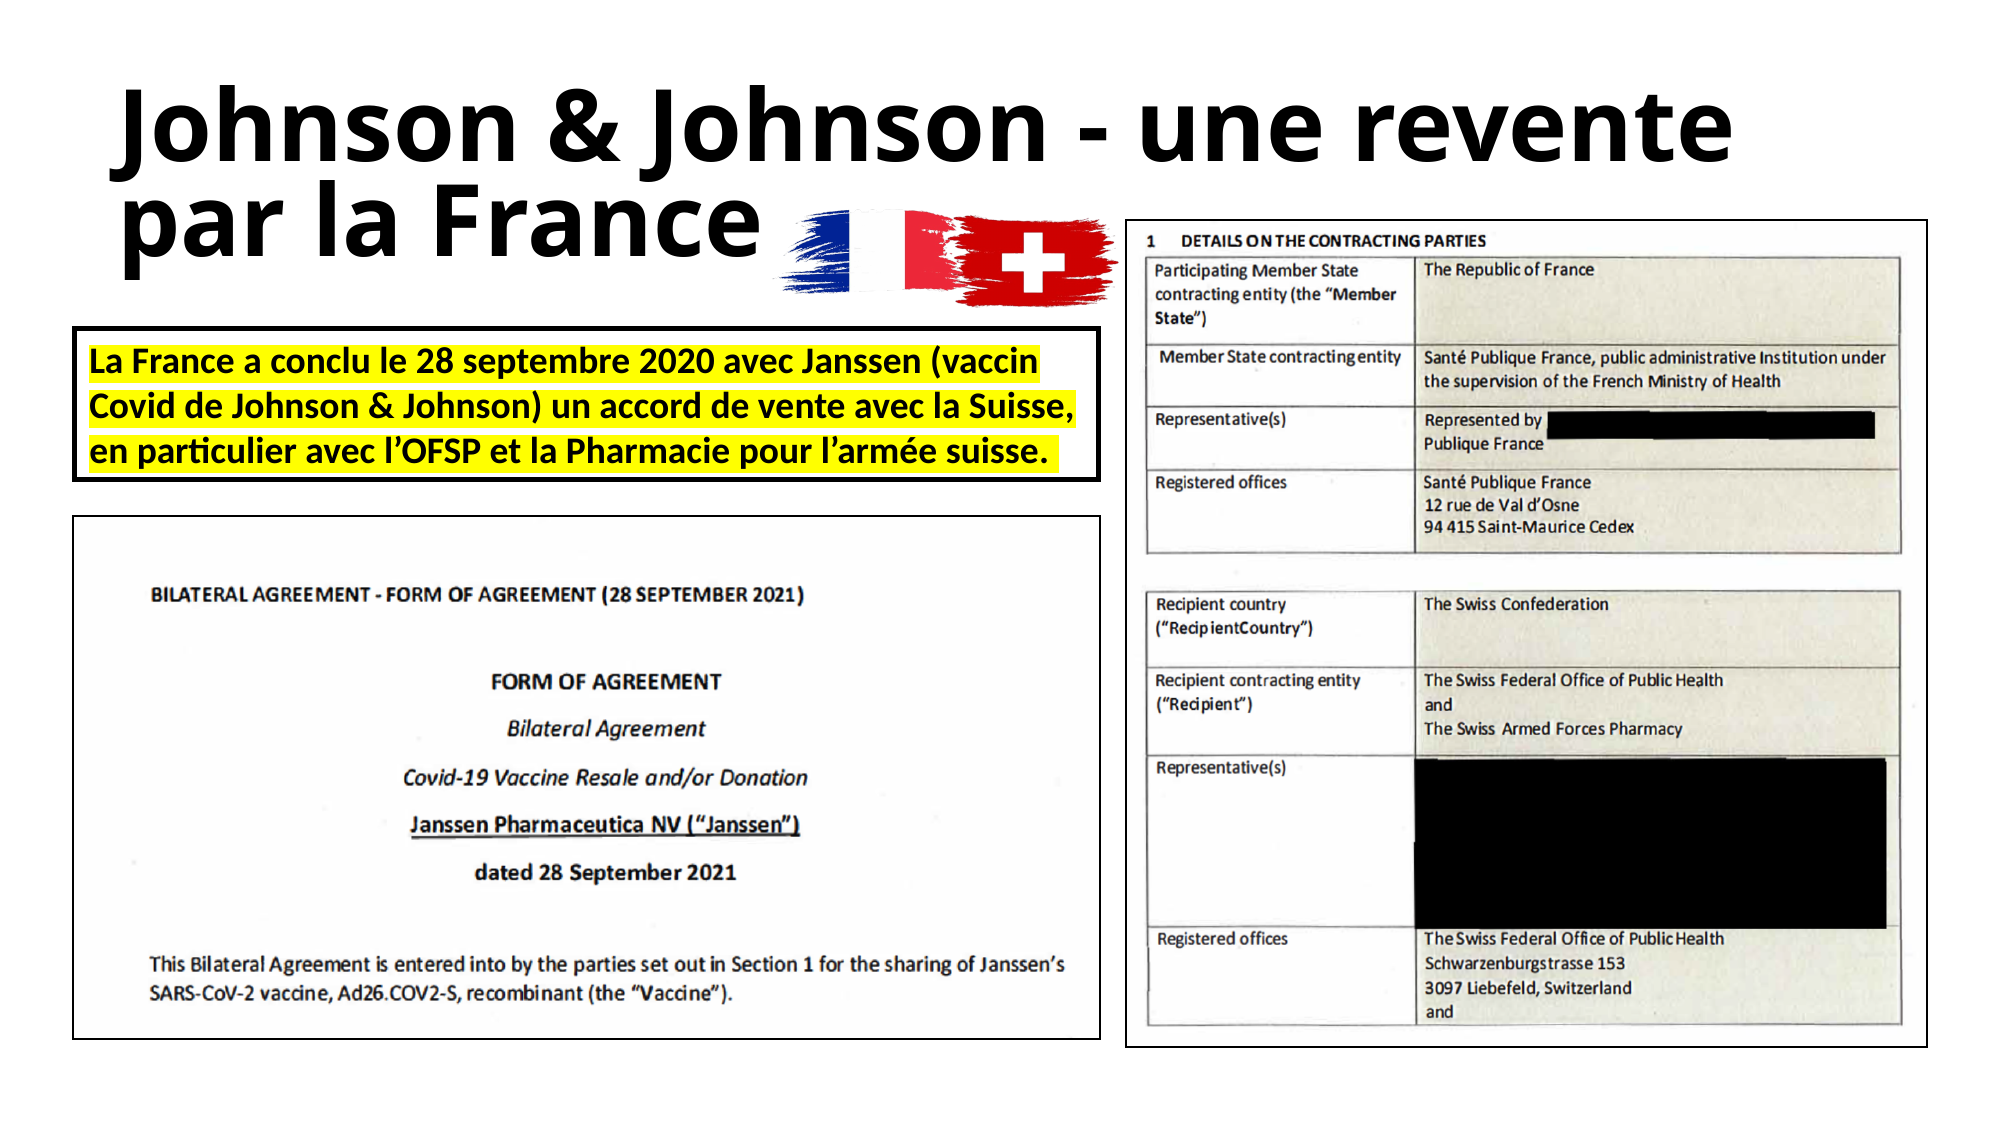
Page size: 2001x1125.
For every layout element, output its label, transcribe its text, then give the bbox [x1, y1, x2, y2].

picture [74, 517, 1099, 1038]
picture [768, 156, 1926, 1046]
text_box Johnson & Johnson - une revente par la France [102, 79, 1898, 292]
text_box La France a conclu le 28 septembre 2020 avec Janssen (vaccin Covid de Johnson & Johnson) un accord de vente avec la Suisse, en particulier avec l’OFSP et la Pharmacie pour l’armée suisse. [74, 328, 1099, 480]
